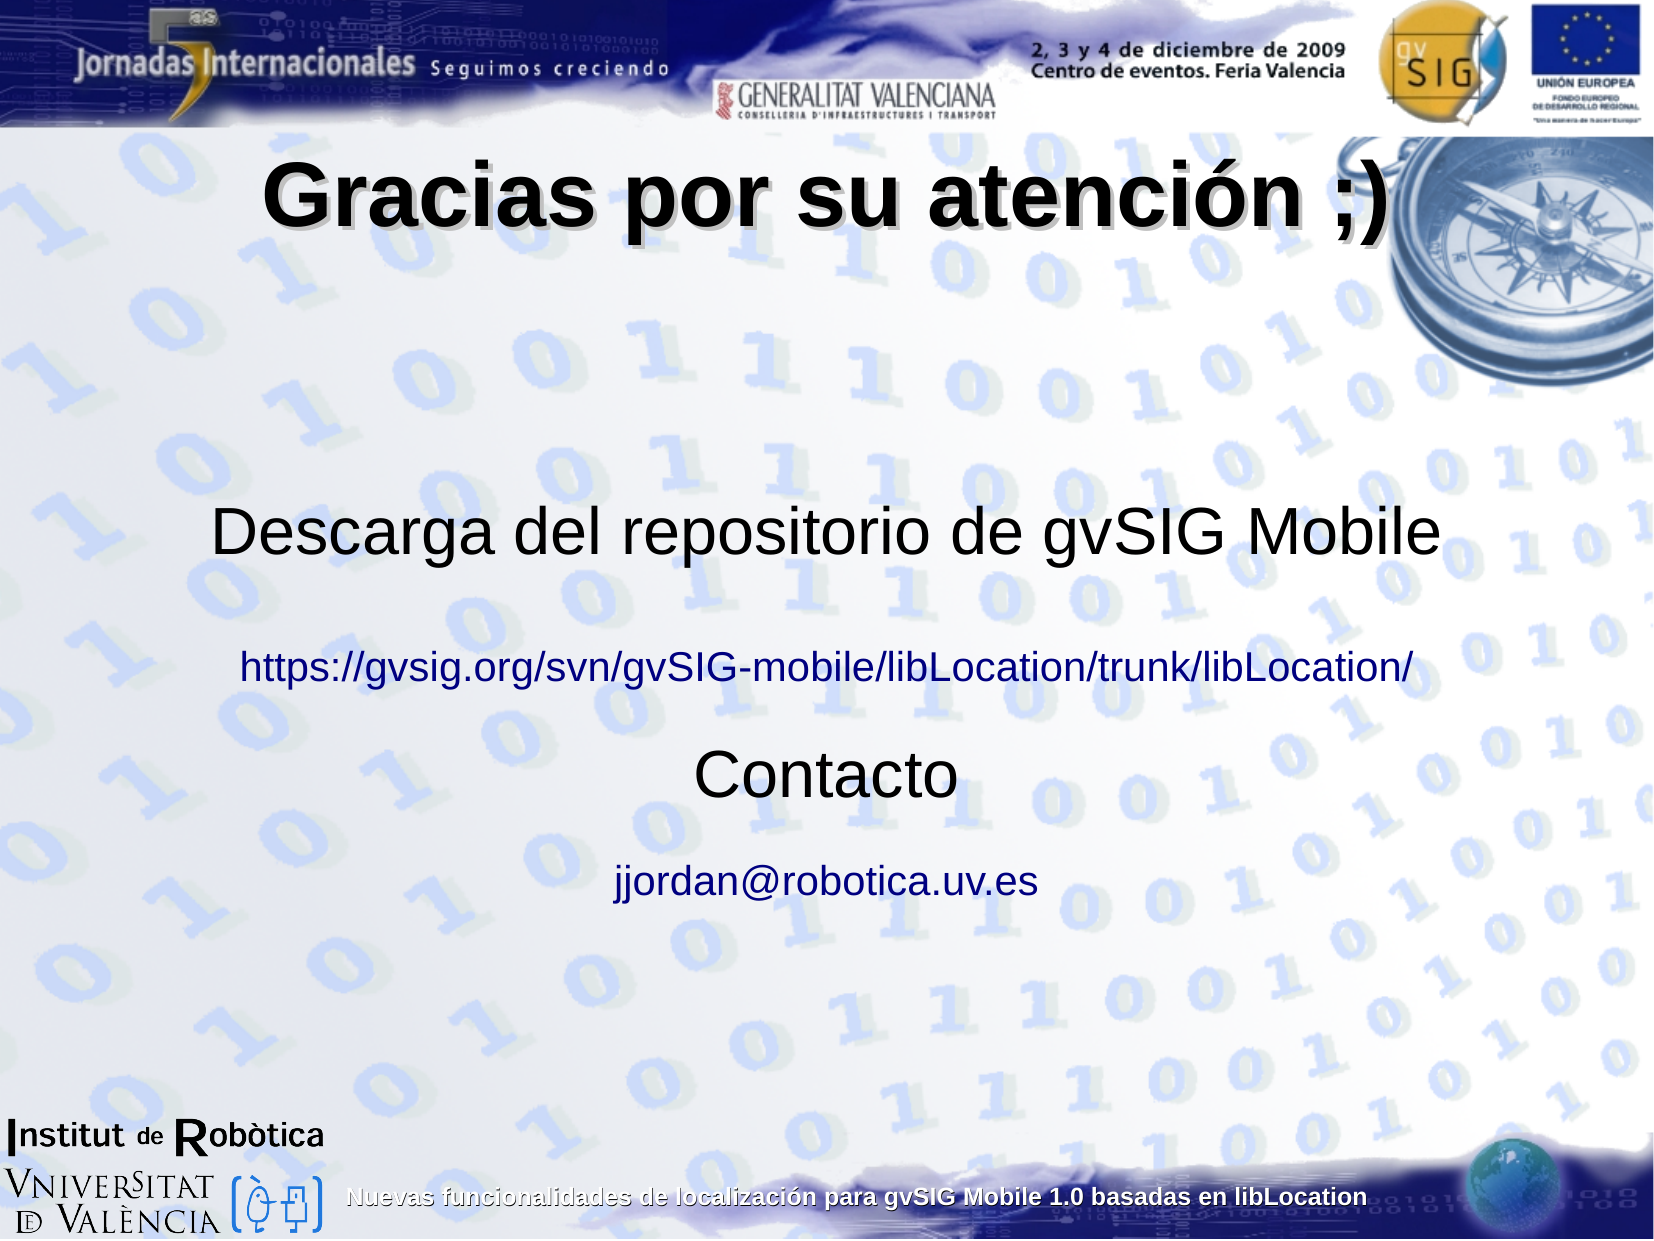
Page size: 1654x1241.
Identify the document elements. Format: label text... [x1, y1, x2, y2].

subtitle Descarga del repositorio de gvSIG Mobile https://gvsig.org/svn/gvSIG-mobile/libLocation/trunk/libLocation/ Contacto jjordan@robotica.uv.es [82, 297, 1571, 1102]
picture [0, 0, 1654, 1239]
title Gracias por su atención ;) [82, 90, 1571, 297]
